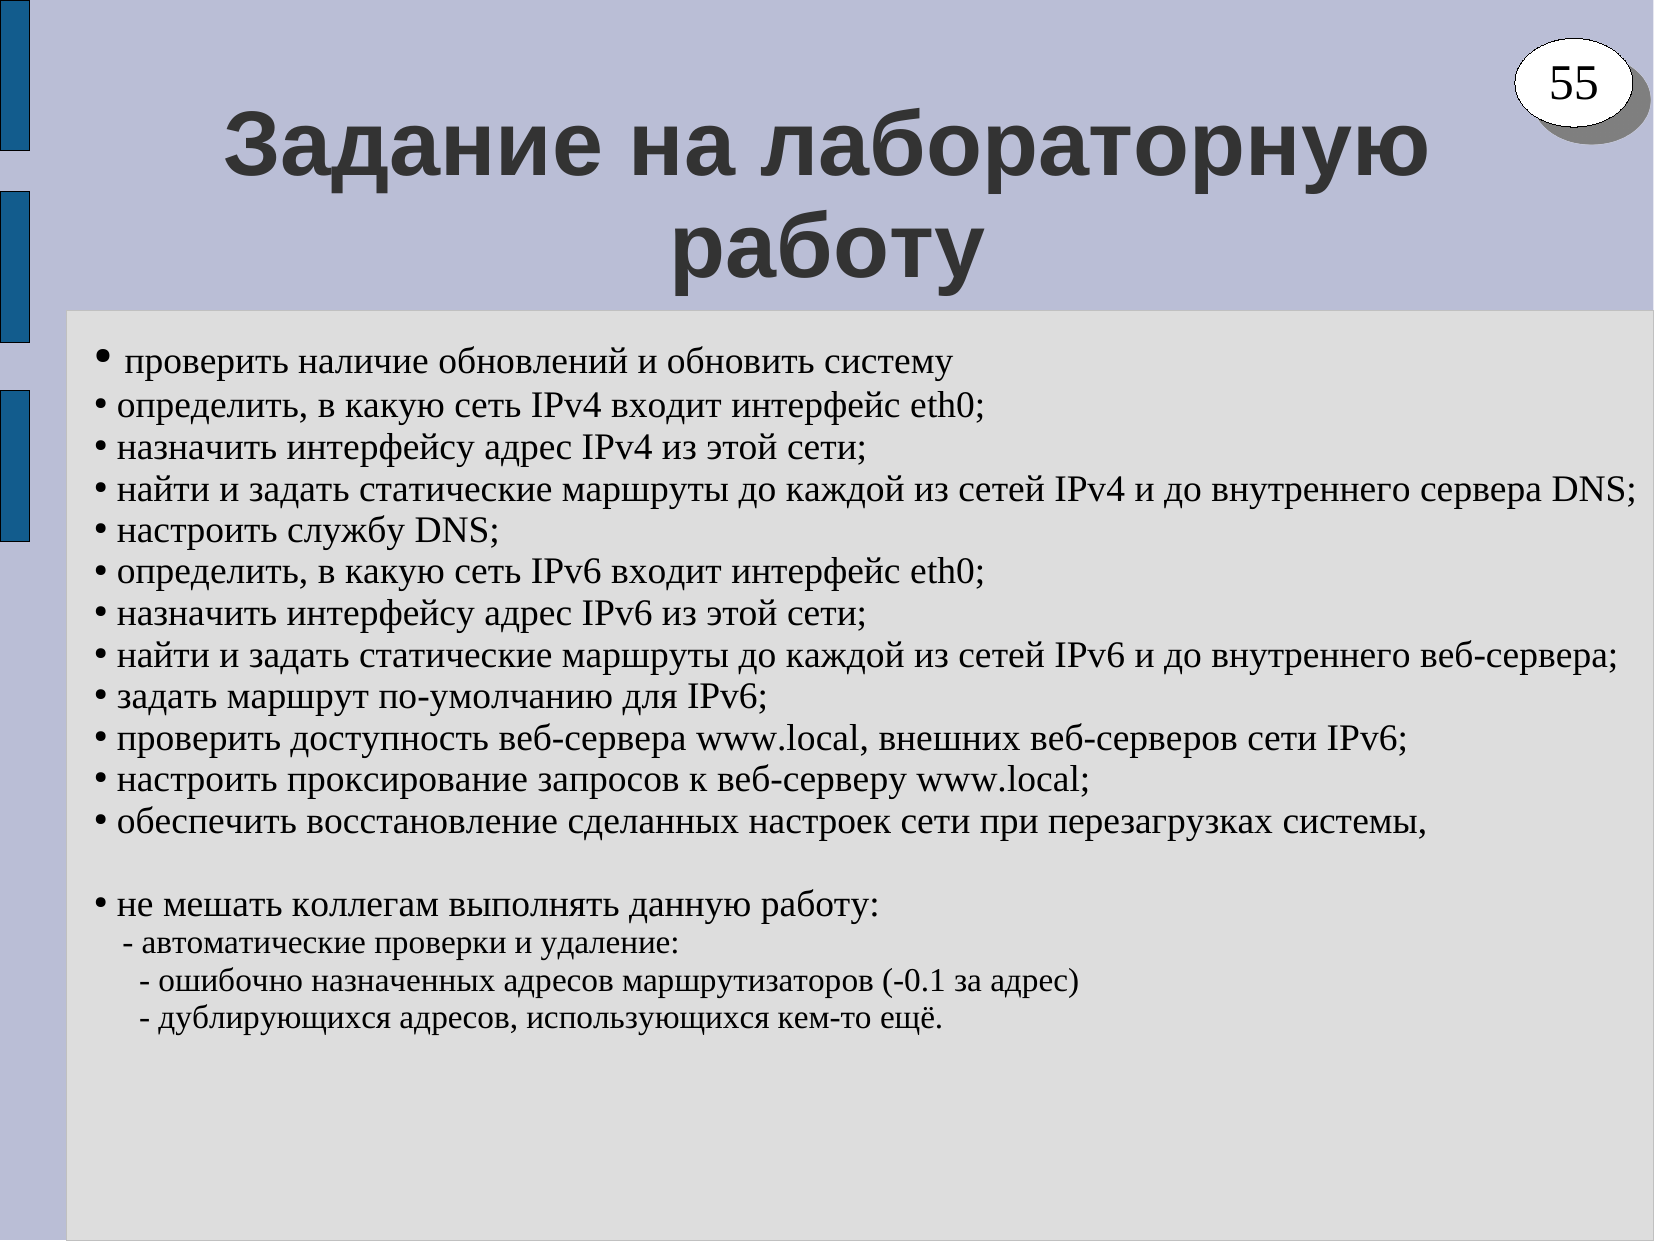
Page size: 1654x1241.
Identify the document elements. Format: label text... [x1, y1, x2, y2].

text_box 55 [1514, 38, 1633, 128]
title Задание на лабораторную работу [121, 91, 1534, 299]
text_box проверить наличие обновлений и обновить систему определить, в какую сеть IPv4 входит интерфейс eth0; назначить интерфейсу адрес IPv4 из этой сети; найти и задать статические маршруты до каждой из сетей IPv4 и до внутреннего сервера DNS; настроить службу DNS; определить, в какую сеть IPv6 входит интерфейс eth0; назначить интерфейсу адрес IPv6 из этой сети; найти и задать статические маршруты до каждой из сетей IPv6 и до внутреннего веб-сервера; задать маршрут по-умолчанию для IPv6; проверить доступность веб-сервера www.local, внешних веб-серверов сети IPv6; настроить проксированиe запросов к веб-серверу www.local; обеспечить восстановление сделанных настроек сети при перезагрузках системы, не мешать коллегам выполнять данную работу: - автоматические проверки и удаление: - ошибочно назначенных адресов маршрутизаторов (-0.1 за адрес) - дублирующихся адресов, использующихся кем-то ещё. [94, 329, 1636, 1241]
